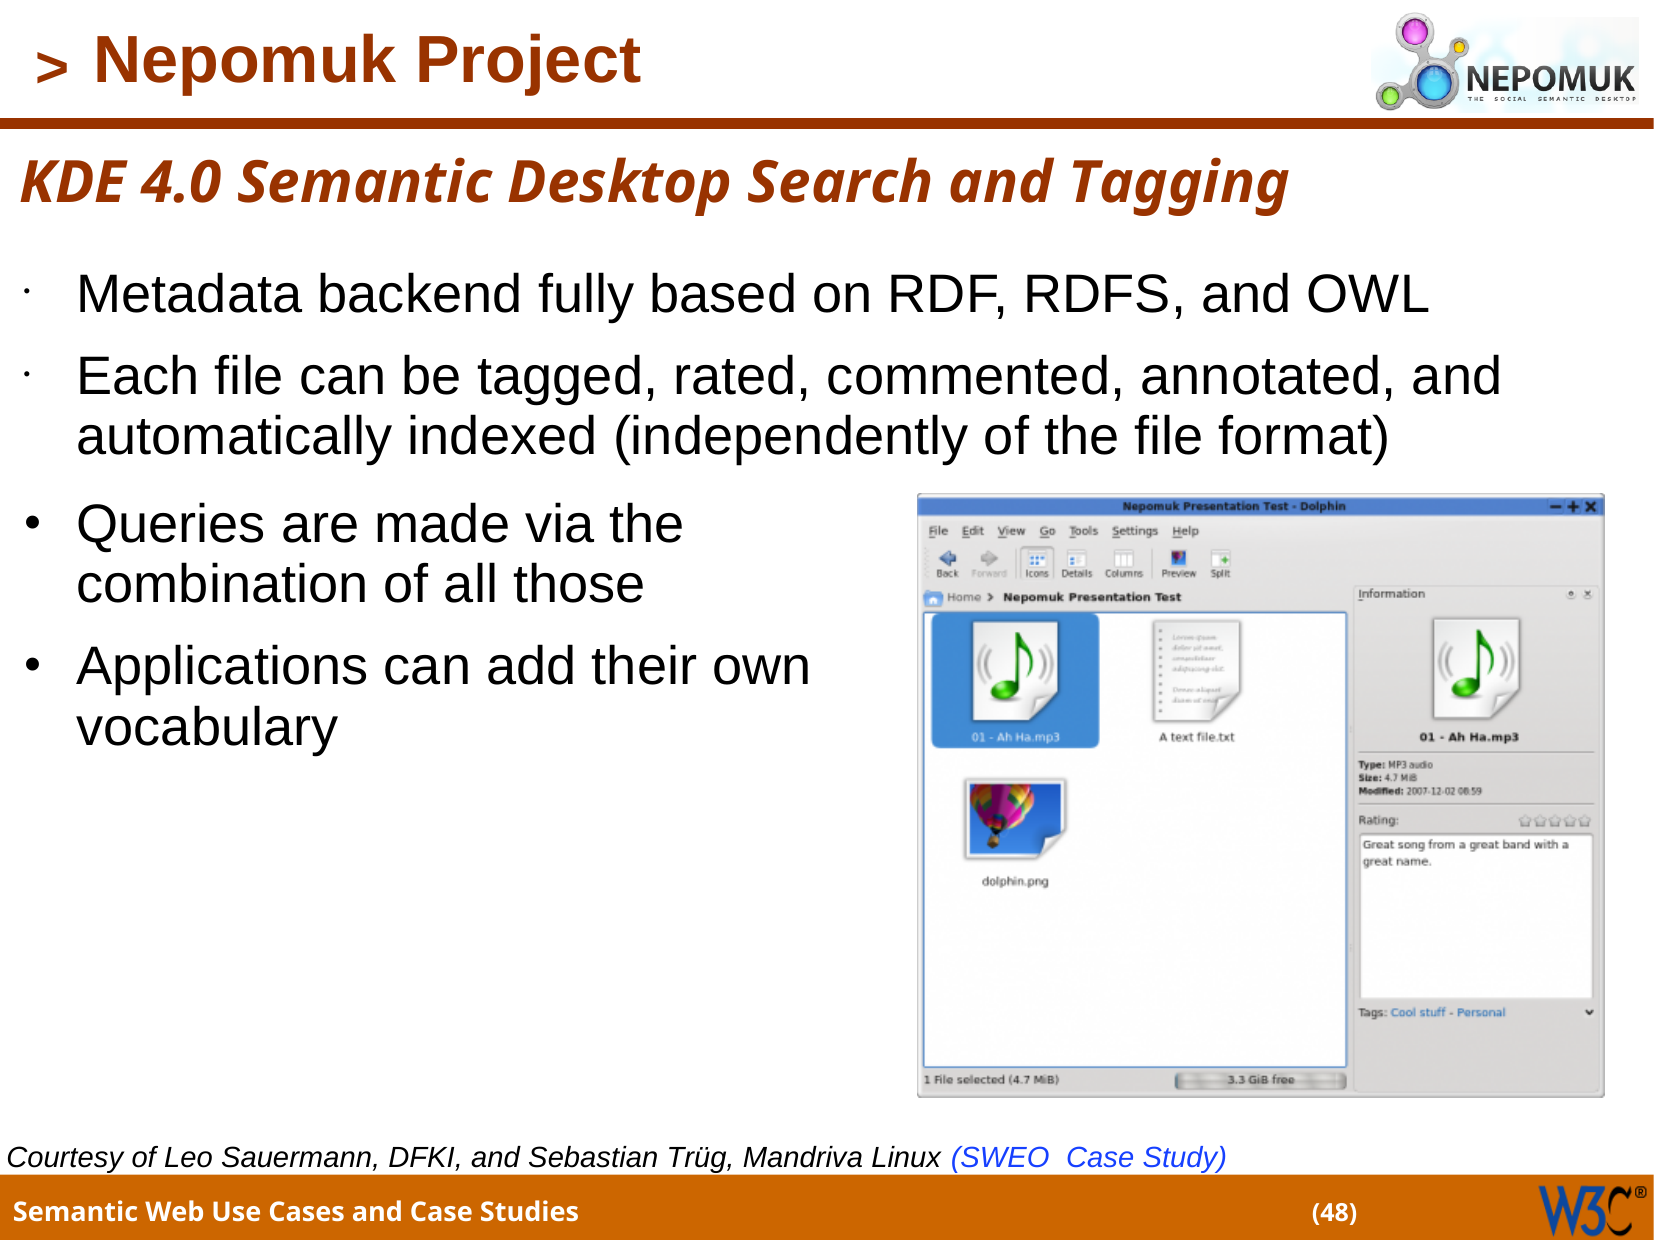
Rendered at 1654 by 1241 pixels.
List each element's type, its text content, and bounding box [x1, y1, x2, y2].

text_box KDE 4.0 Semantic Desktop Search and Tagging [19, 141, 1638, 215]
picture [917, 493, 1605, 1098]
picture [1371, 9, 1639, 113]
picture [1535, 1183, 1651, 1240]
text_box Courtesy of Leo Sauermann, DFKI, and Sebastian Trüg, Mandriva Linux (SWEO Case Study) [6, 1139, 1229, 1173]
title Nepomuk Project [93, 0, 1493, 119]
list Metadata backend fully based on RDF, RDFS, and OWL Each file can be tagged, rated, commented, annotated, and automatically indexed (independently of the file format) [5, 259, 1618, 656]
text_box Queries are made via the combination of all those Applications can add their own vocabulary [5, 490, 898, 886]
